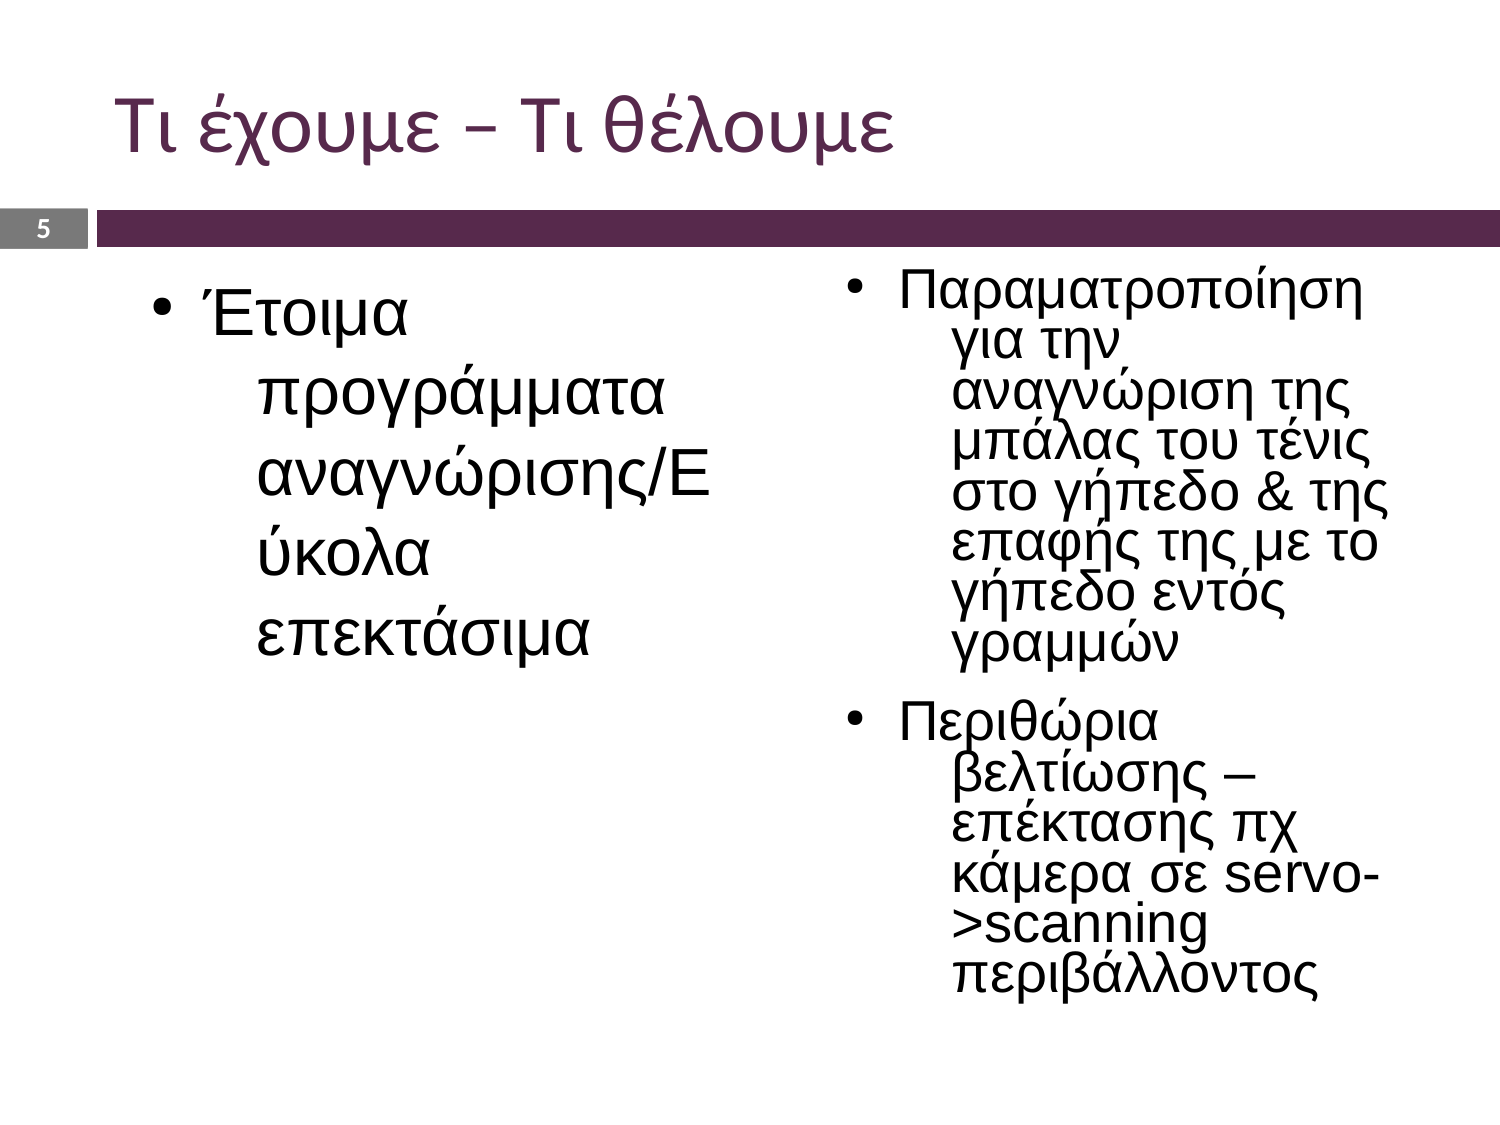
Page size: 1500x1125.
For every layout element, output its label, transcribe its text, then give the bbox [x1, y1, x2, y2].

text_box [0, 208, 88, 249]
list Παραματροποίηση για την αναγνώριση της μπάλας του τένις στο γήπεδο & της επαφής της με το γήπεδο εντός γραμμών Περιθώρια βελτίωσης – επέκτασης πχ κάμερα σε servo->scanning περιβάλλοντος [794, 260, 1433, 1011]
title Τι έχουμε – Τι θέλουμε [99, 37, 1438, 201]
list Έτοιμα προγράμματα αναγνώρισης/Εύκολα επεκτάσιμα [99, 260, 738, 1011]
